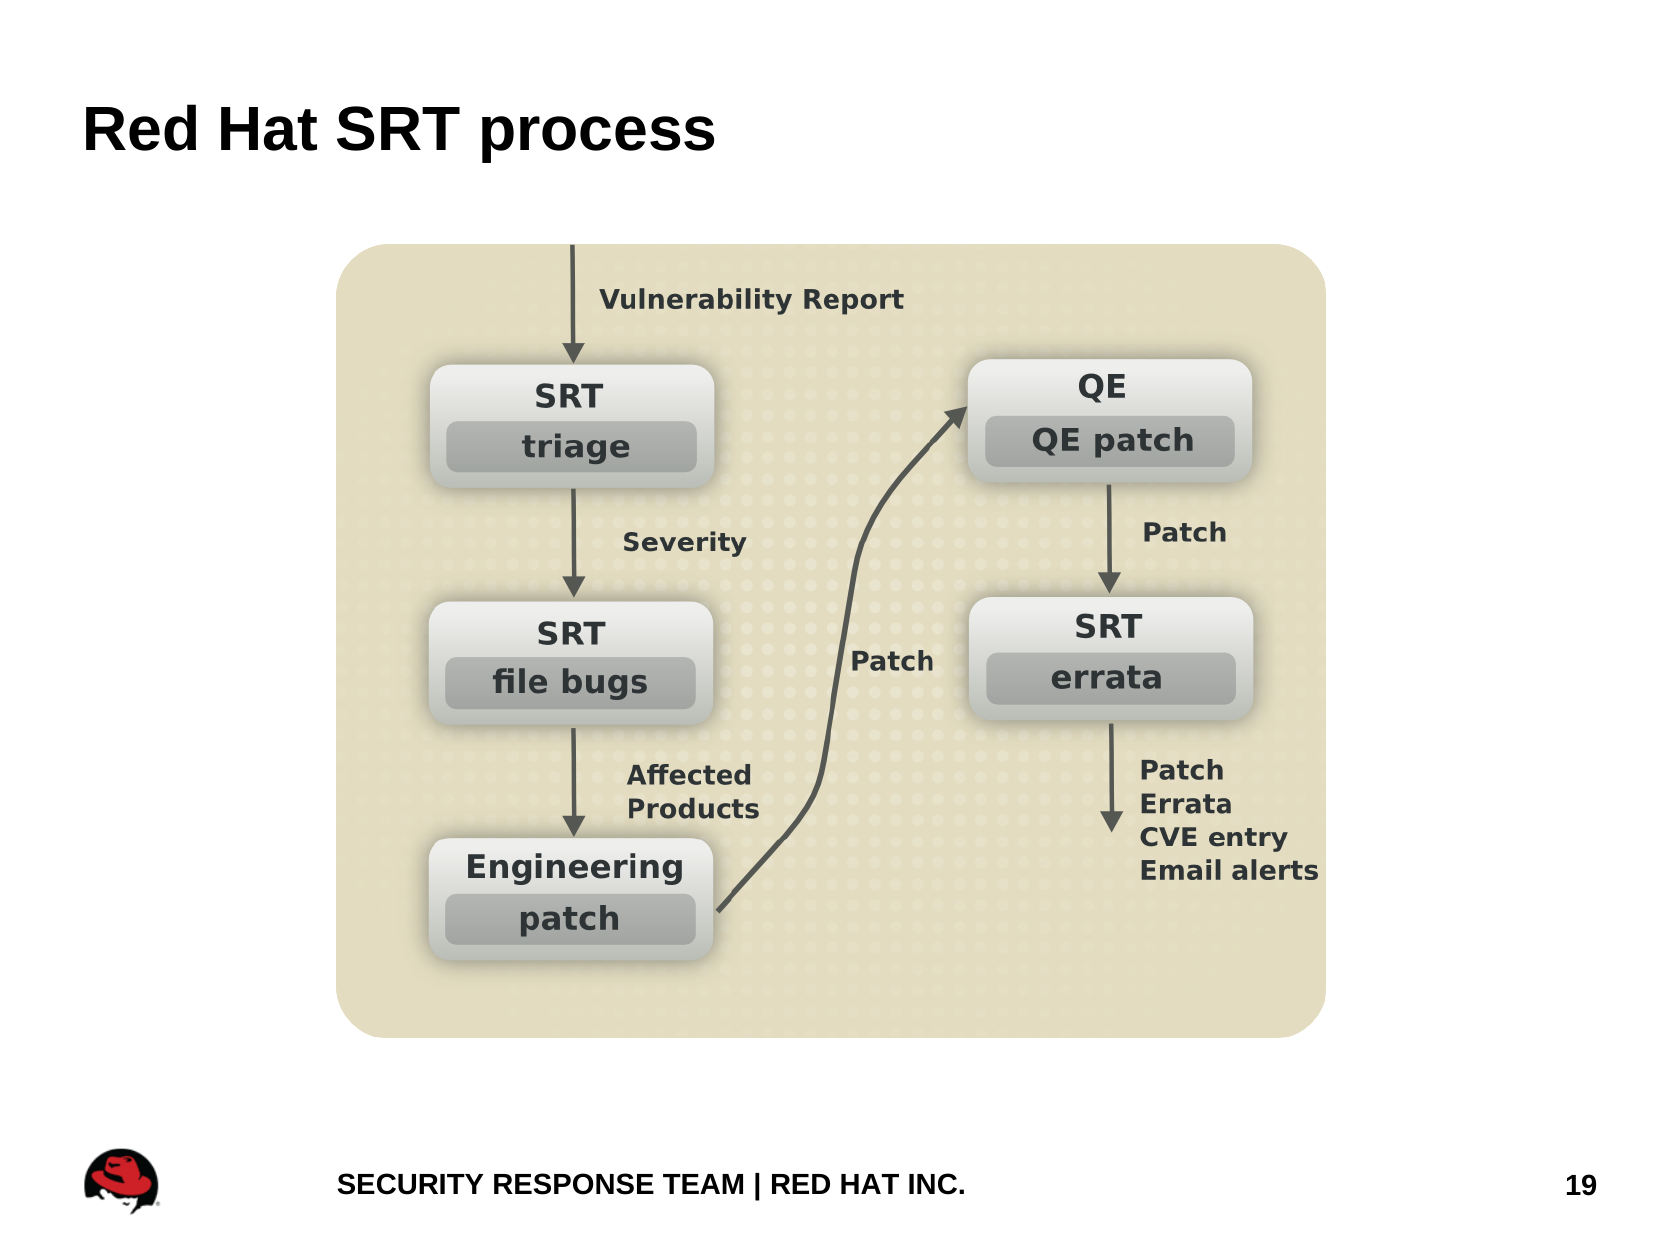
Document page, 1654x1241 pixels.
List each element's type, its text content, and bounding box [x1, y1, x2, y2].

picture [83, 1146, 166, 1224]
picture [336, 244, 1326, 1039]
title Red Hat SRT process [82, 37, 1571, 225]
